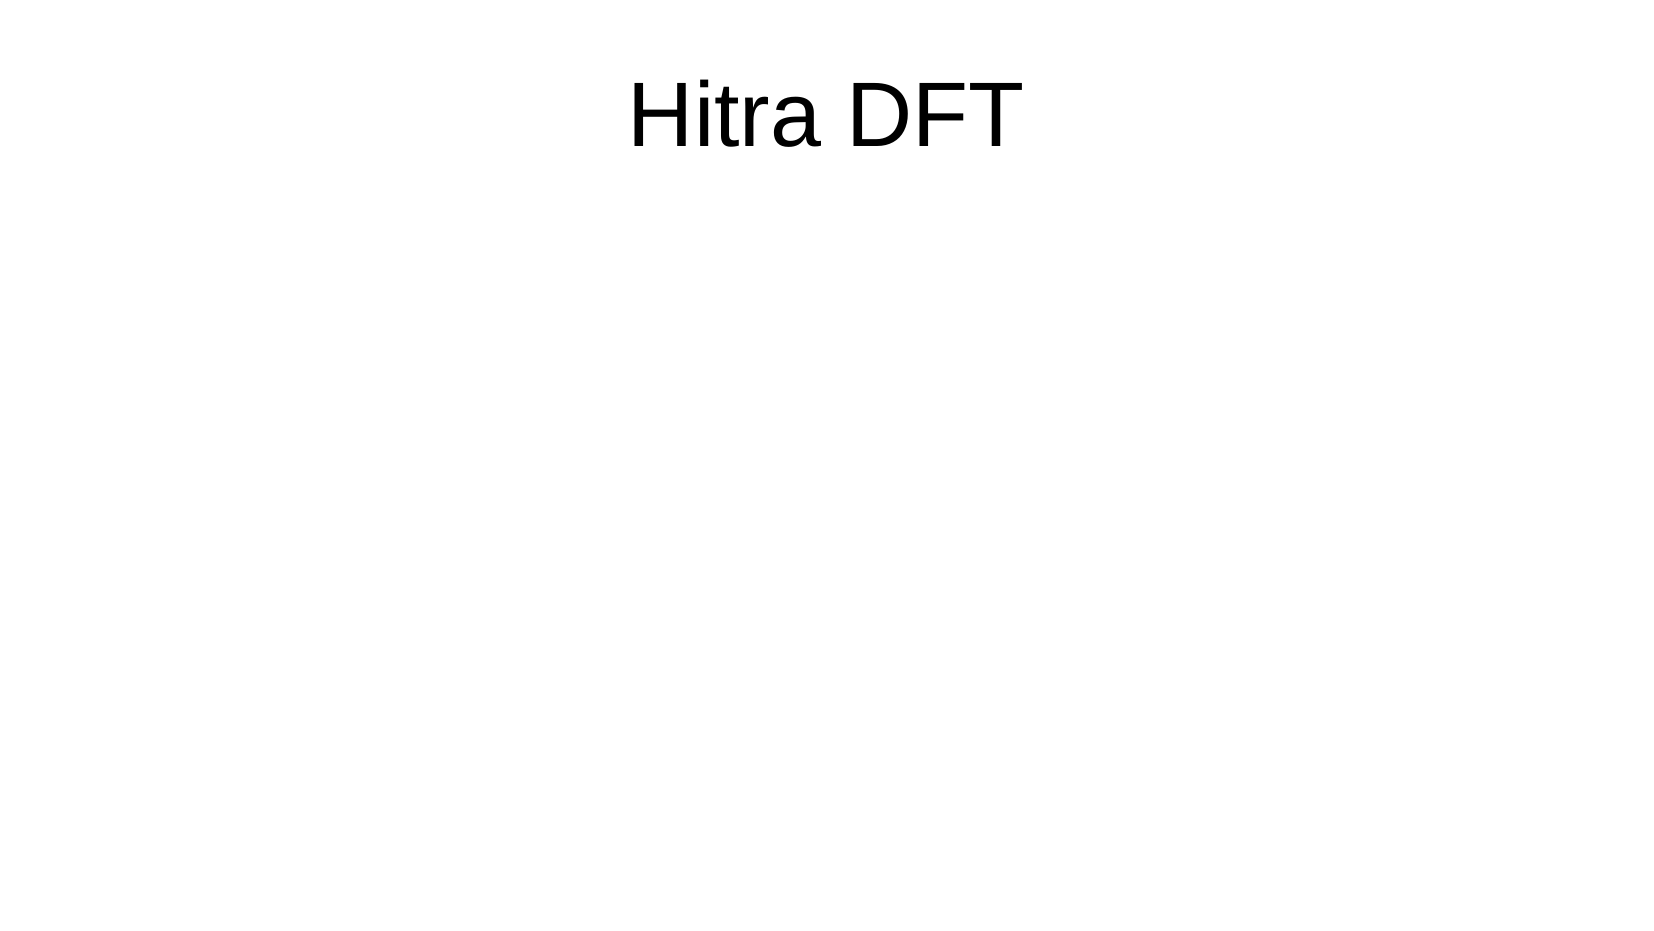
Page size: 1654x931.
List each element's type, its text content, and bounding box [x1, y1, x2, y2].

title Hitra DFT [82, 37, 1571, 193]
